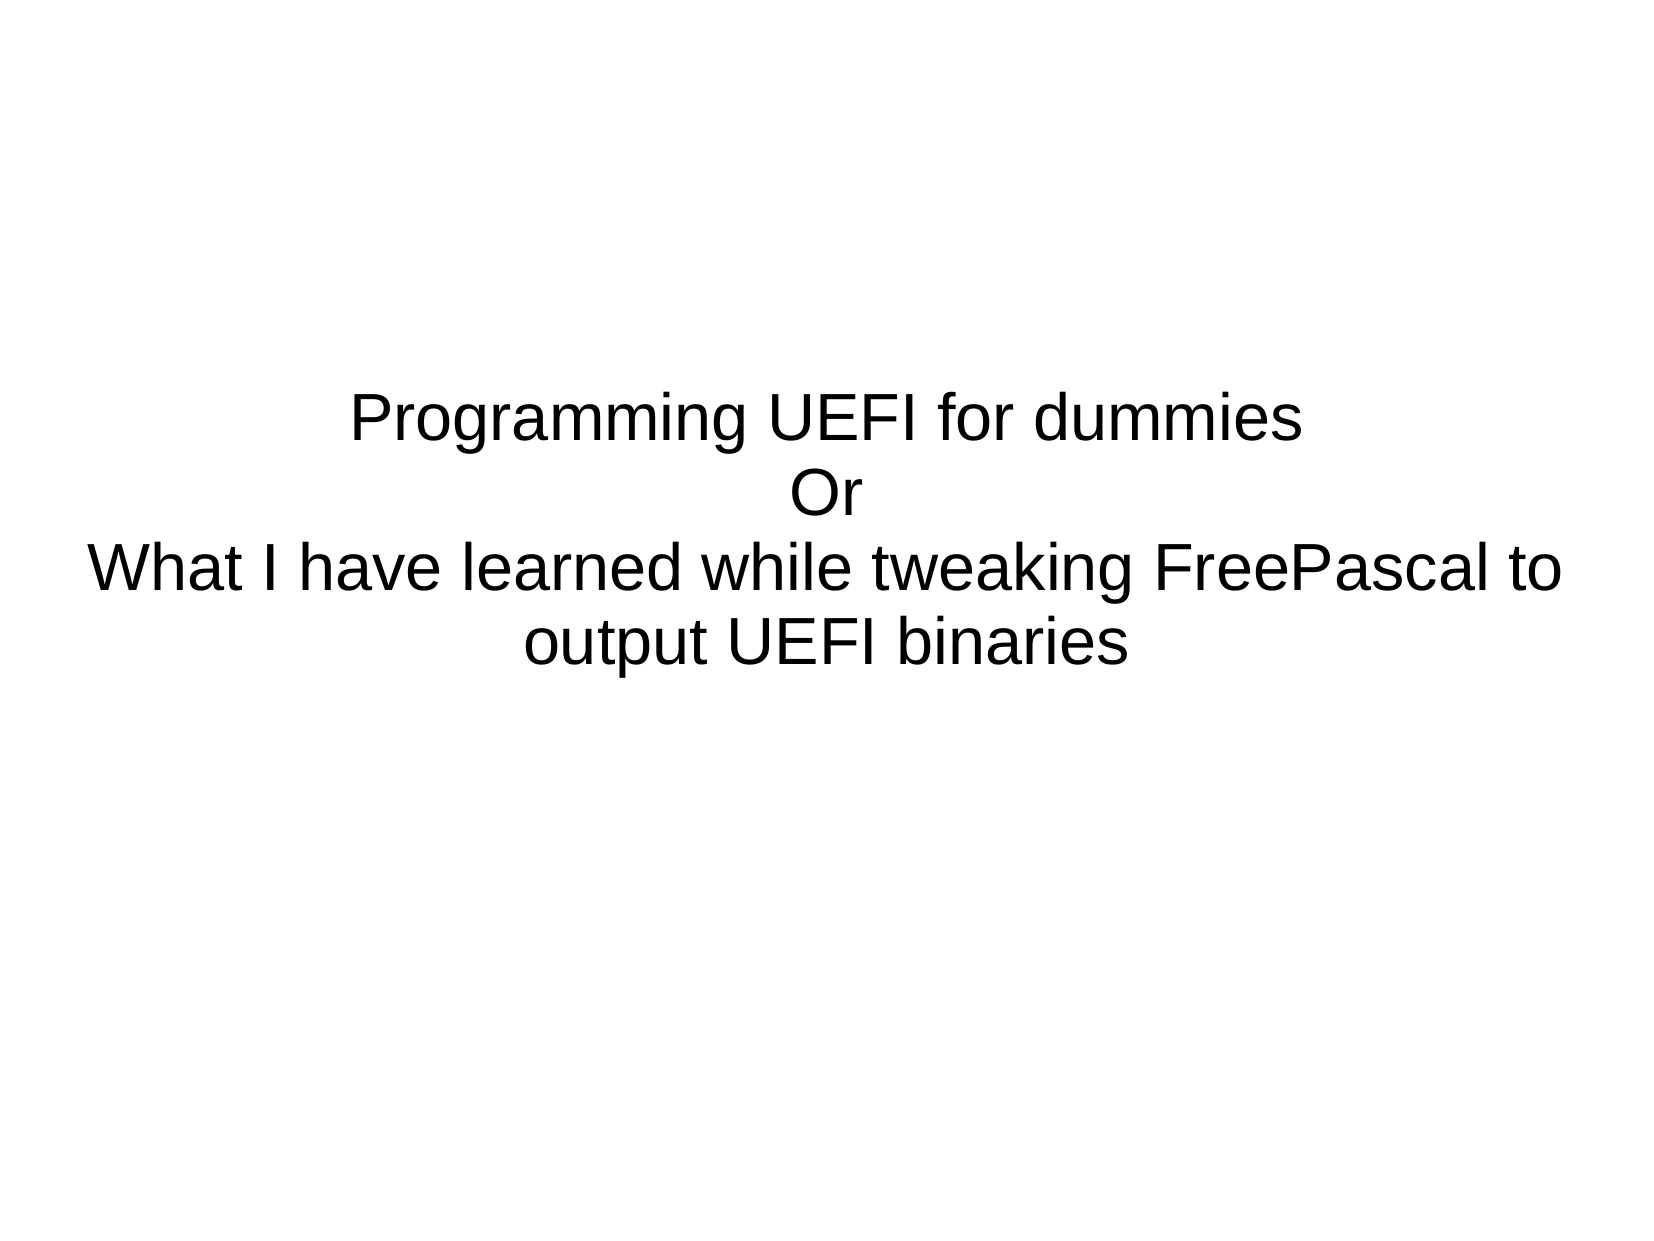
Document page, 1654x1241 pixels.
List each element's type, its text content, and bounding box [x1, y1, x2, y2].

subtitle Programming UEFI for dummies Or What I have learned while tweaking FreePascal to output UEFI binaries [82, 49, 1571, 1010]
